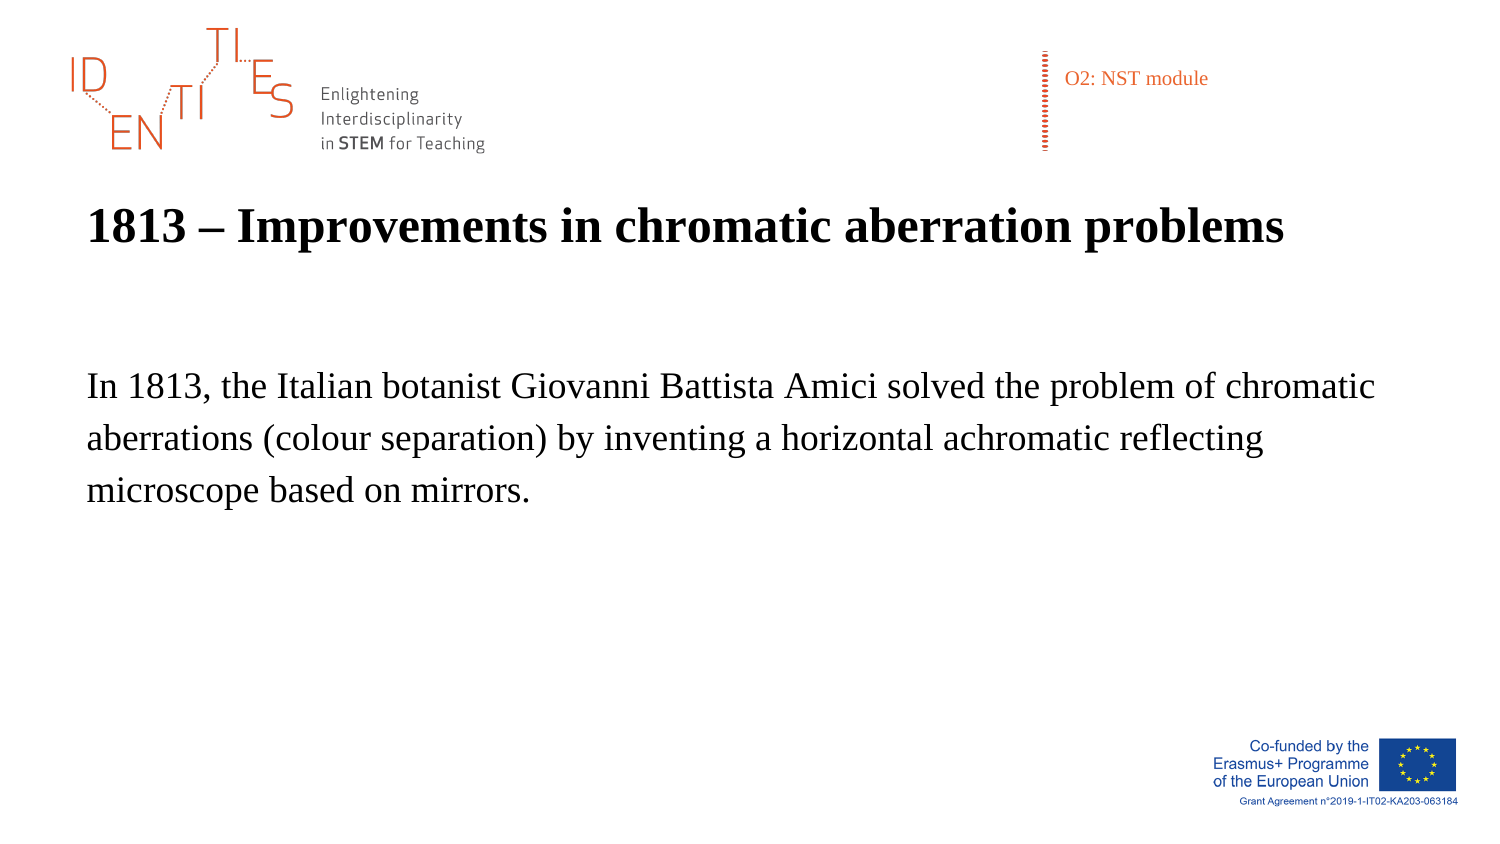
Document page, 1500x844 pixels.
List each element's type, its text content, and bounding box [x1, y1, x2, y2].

picture [71, 24, 485, 157]
text_box 1813 – Improvements in chromatic aberration problems In 1813, the Italian botanist Giovanni Battista Amici solved the problem of chromatic aberrations (colour separation) by inventing a horizontal achromatic reflecting microscope based on mirrors. [71, 168, 1500, 669]
picture [1042, 51, 1051, 151]
text_box O2: NST module [1051, 57, 1225, 139]
picture [1208, 735, 1459, 810]
